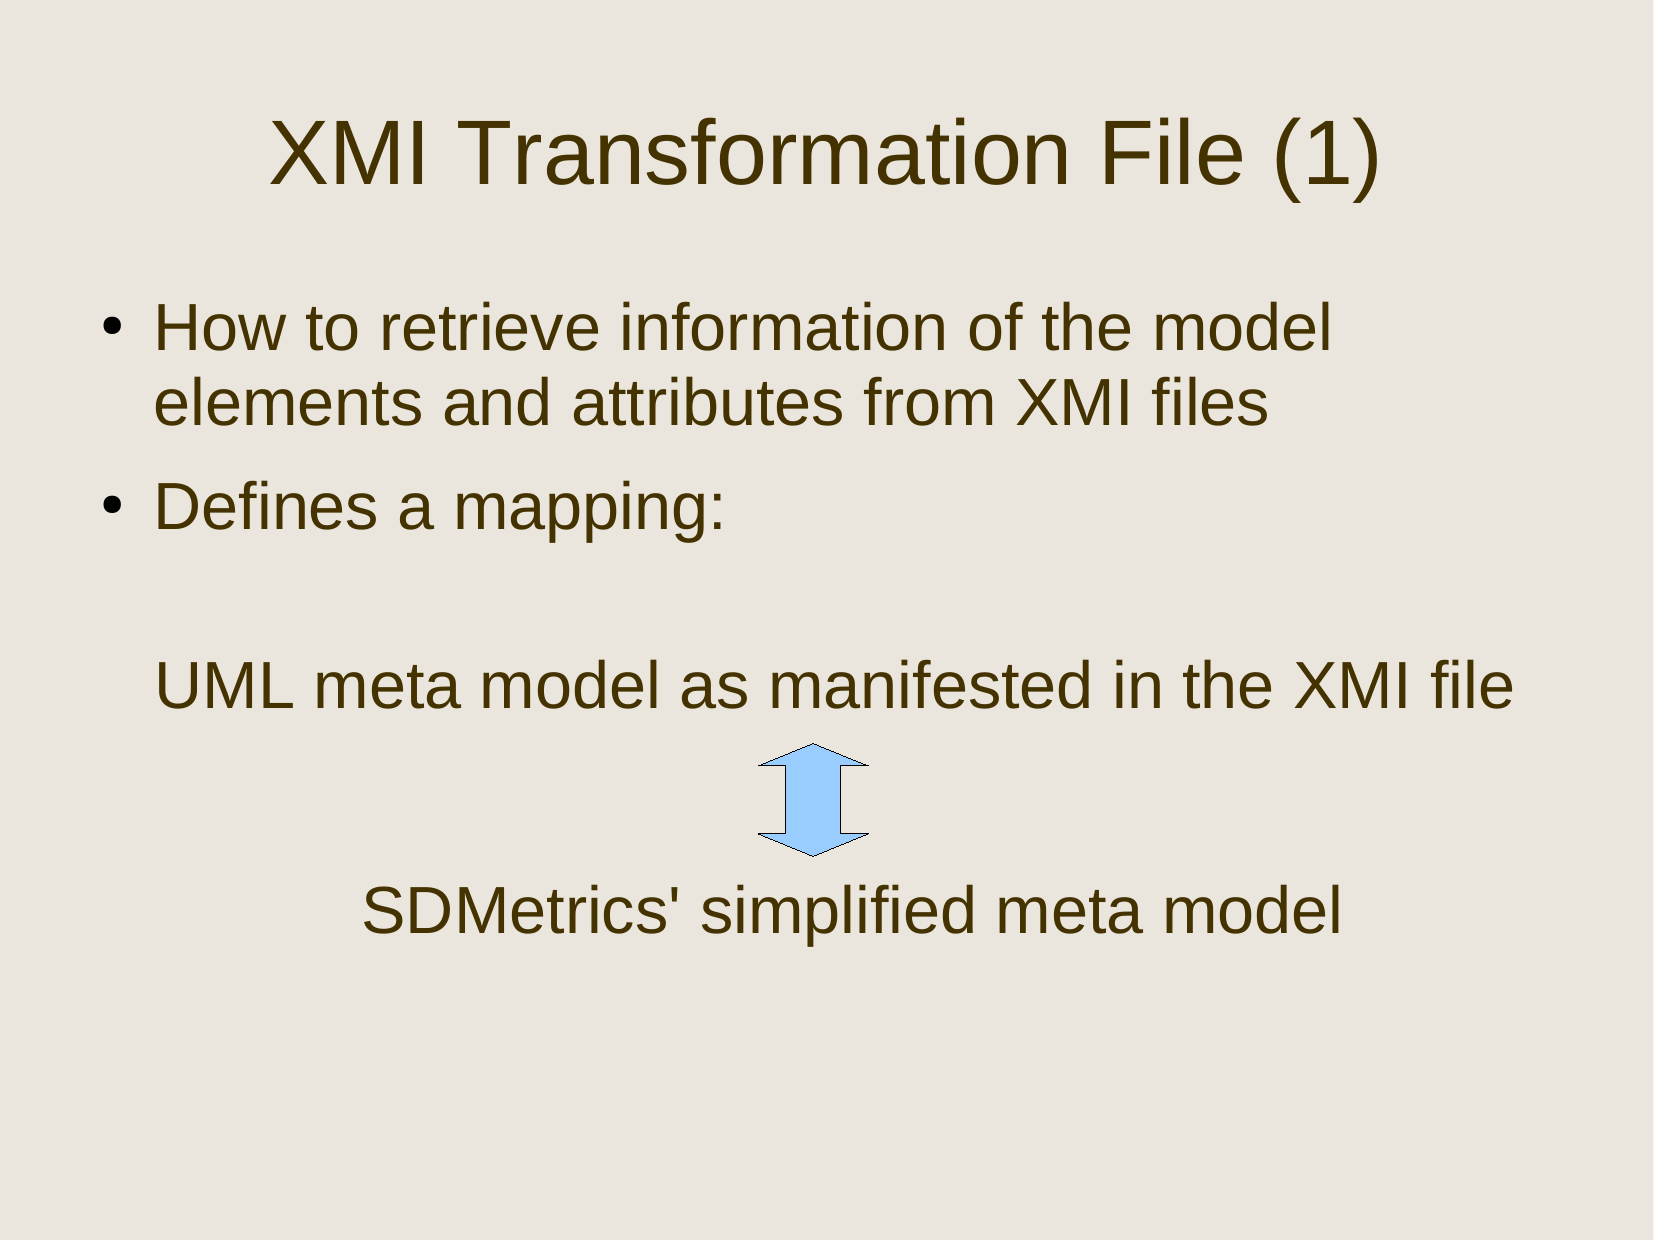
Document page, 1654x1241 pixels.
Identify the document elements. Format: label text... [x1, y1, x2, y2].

text_box [758, 743, 869, 857]
list How to retrieve information of the model elements and attributes from XMI files Defines a mapping: UML meta model as manifested in the XMI file SDMetrics' simplified meta model [82, 290, 1571, 1109]
title XMI Transformation File (1) [82, 49, 1571, 257]
